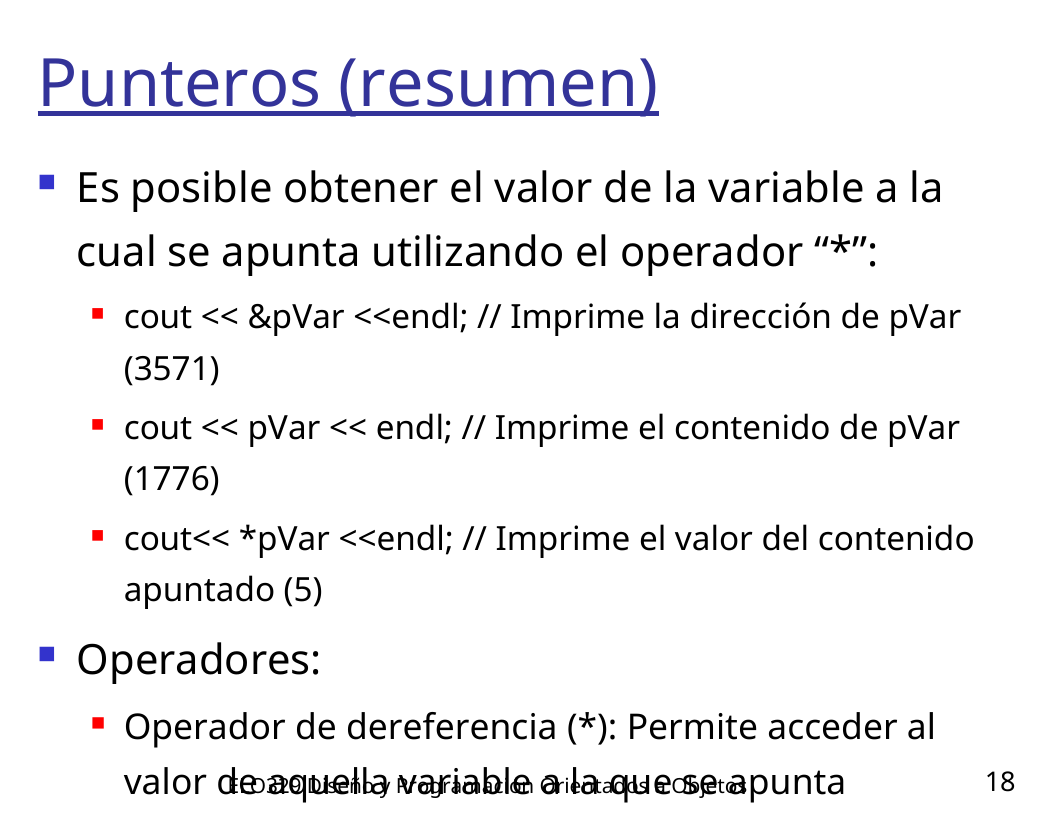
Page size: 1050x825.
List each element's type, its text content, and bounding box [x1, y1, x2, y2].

list Es posible obtener el valor de la variable a la cual se apunta utilizando el operador “*”: cout << &pVar <<endl; // Imprime la dirección de pVar (3571) cout << pVar << endl; // Imprime el contenido de pVar (1776) cout<< *pVar <<endl; // Imprime el valor del contenido apuntado (5) Operadores: Operador de dereferencia (*): Permite acceder al valor de aquella variable a la que se apunta Operador de referencia (&): Permite obtener la dirección de memoria de la variable solicitada [37, 150, 1023, 751]
title Punteros (resumen) [37, 19, 1026, 129]
